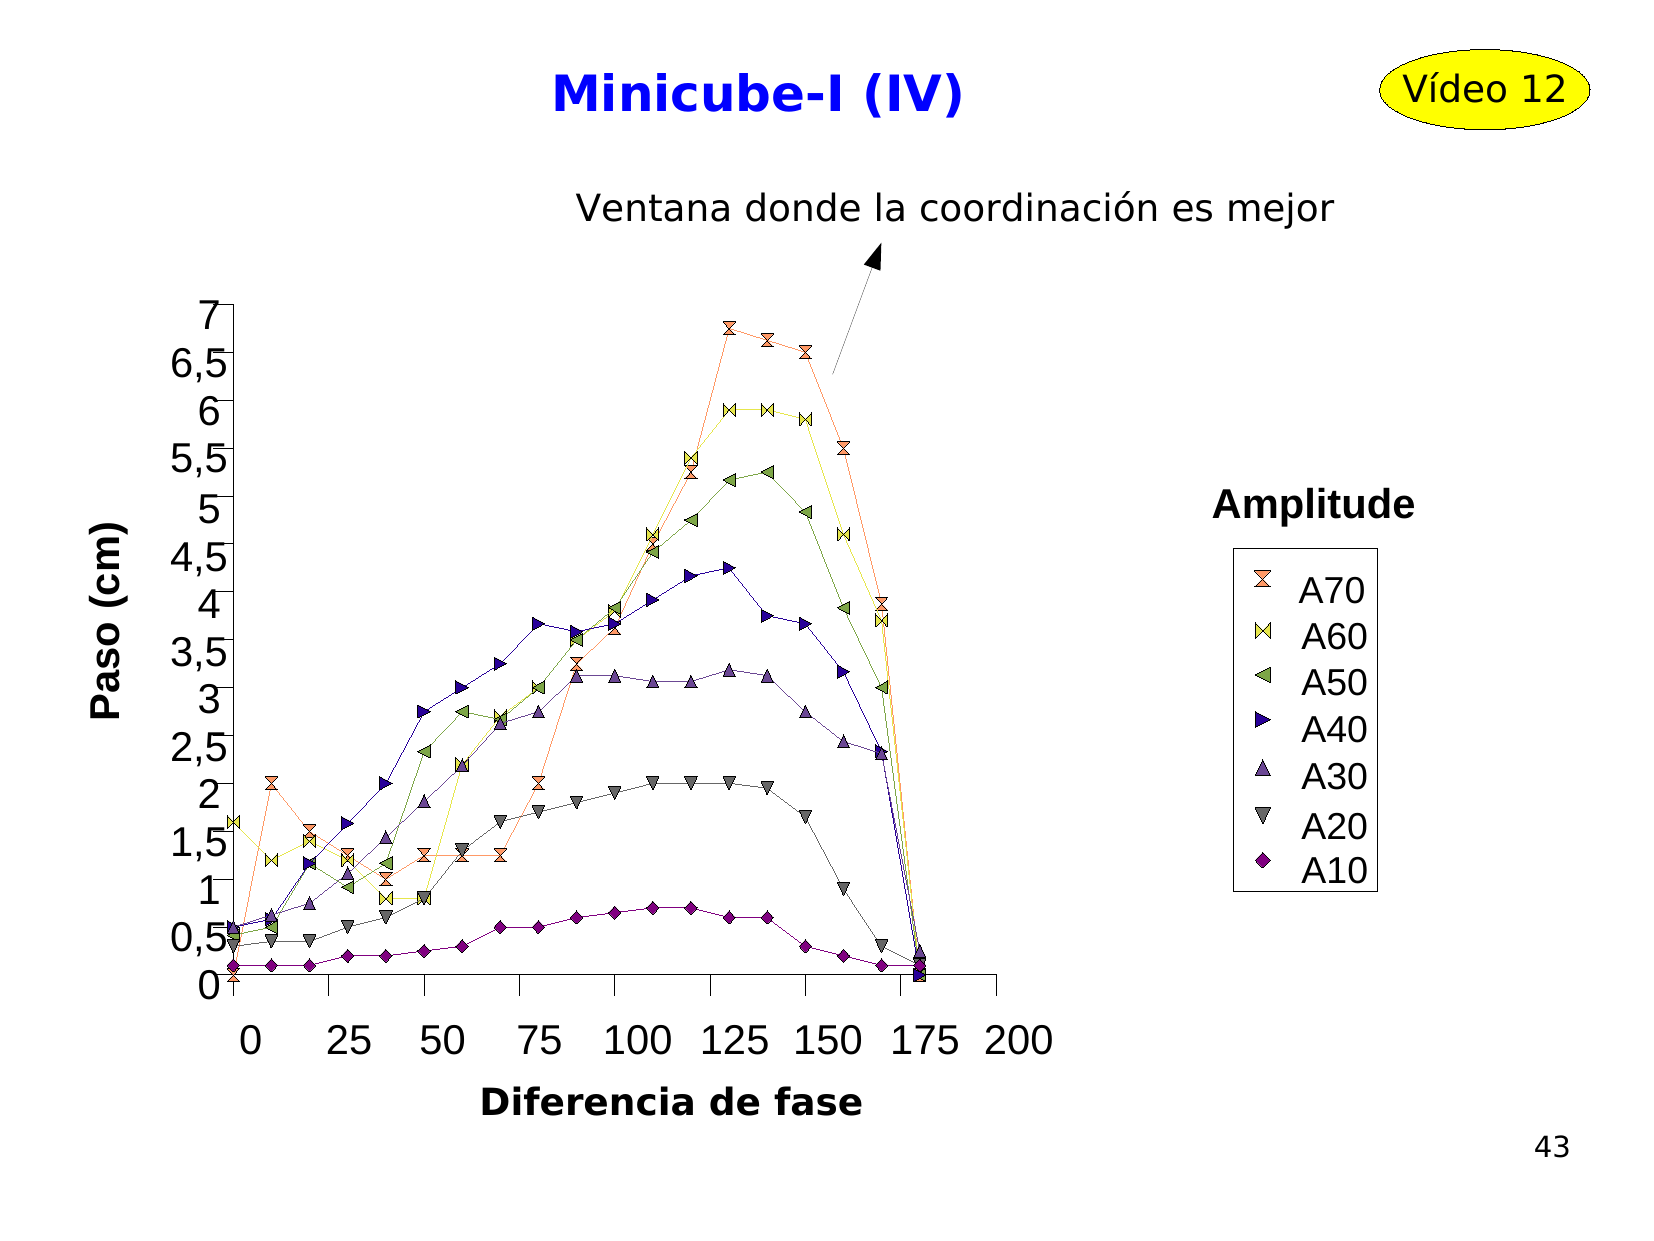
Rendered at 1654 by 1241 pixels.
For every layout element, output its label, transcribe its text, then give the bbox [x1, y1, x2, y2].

text_box 0 [182, 974, 236, 1022]
text_box [875, 597, 888, 611]
text_box 3 [182, 689, 236, 736]
text_box [761, 609, 774, 623]
text_box A10 [1286, 861, 1383, 904]
text_box [799, 810, 812, 824]
text_box 2,5 [155, 716, 243, 784]
text_box [799, 505, 812, 519]
text_box [379, 910, 393, 924]
text_box 6,5 [155, 332, 243, 400]
text_box [875, 958, 888, 972]
text_box A50 [1286, 670, 1383, 716]
text_box 200 [969, 1009, 1069, 1077]
text_box [265, 776, 278, 790]
text_box [837, 949, 850, 963]
text_box Ventana donde la coordinación es mejor [560, 178, 1351, 238]
text_box [761, 781, 774, 795]
text_box [341, 816, 354, 830]
text_box [684, 901, 698, 915]
text_box [455, 939, 469, 953]
text_box [608, 601, 621, 635]
text_box [227, 958, 240, 982]
text_box [723, 663, 736, 677]
text_box [761, 669, 774, 683]
text_box [570, 625, 583, 647]
text_box [837, 734, 850, 748]
text_box [761, 333, 774, 347]
text_box [379, 856, 393, 870]
text_box 25 [311, 1009, 388, 1077]
text_box [723, 473, 736, 487]
text_box [875, 744, 888, 760]
text_box [570, 657, 583, 683]
text_box 7 [182, 284, 236, 352]
text_box [913, 944, 926, 982]
text_box [1255, 711, 1271, 728]
text_box [837, 527, 850, 541]
text_box [379, 830, 393, 844]
text_box [494, 920, 507, 934]
text_box [265, 958, 278, 972]
text_box [341, 920, 354, 934]
text_box [684, 569, 698, 583]
text_box Paso (cm) [73, 406, 143, 737]
text_box [532, 617, 545, 631]
text_box [723, 561, 736, 575]
text_box [227, 920, 240, 953]
text_box Diferencia de fase [464, 1073, 879, 1132]
text_box Amplitude [1196, 472, 1431, 542]
text_box [608, 906, 621, 920]
text_box [417, 891, 431, 905]
text_box [1255, 852, 1271, 868]
text_box 2 [182, 784, 236, 832]
text_box [532, 680, 545, 694]
text_box 6 [182, 400, 236, 447]
text_box [265, 853, 278, 867]
text_box [875, 613, 888, 627]
text_box [532, 705, 545, 718]
text_box [417, 744, 431, 758]
text_box A40 [1286, 716, 1383, 763]
text_box A70 [1284, 561, 1381, 624]
text_box [799, 617, 812, 631]
text_box [417, 705, 431, 718]
text_box 0,5 [155, 906, 243, 974]
text_box [341, 848, 354, 867]
text_box [799, 705, 812, 718]
text_box [303, 896, 316, 910]
text_box [684, 675, 698, 688]
text_box [1583, 75, 1591, 104]
text_box [723, 403, 736, 417]
text_box [646, 527, 659, 559]
text_box 5,5 [155, 427, 243, 495]
text_box 1,5 [155, 811, 243, 879]
text_box [608, 669, 621, 683]
text_box [1413, 119, 1557, 130]
text_box [684, 451, 698, 479]
text_box 5 [182, 495, 236, 546]
text_box [1255, 759, 1271, 776]
text_box [417, 794, 431, 808]
text_box [379, 872, 393, 886]
text_box [303, 824, 316, 848]
text_box 1 [182, 879, 236, 927]
text_box [455, 680, 469, 694]
text_box [1255, 807, 1271, 824]
text_box [799, 412, 812, 426]
text_box [303, 934, 316, 948]
text_box [837, 441, 850, 455]
text_box [341, 949, 354, 963]
text_box [875, 939, 888, 953]
text_box 150 [778, 1009, 875, 1073]
text_box 0 [224, 1009, 278, 1077]
text_box [227, 815, 240, 829]
text_box [684, 776, 698, 790]
text_box [761, 465, 774, 479]
text_box [303, 958, 316, 972]
text_box [646, 593, 659, 607]
text_box [532, 776, 545, 790]
text_box [761, 403, 774, 417]
text_box [494, 848, 507, 862]
text_box [494, 657, 507, 671]
text_box [837, 665, 850, 679]
text_box [570, 796, 583, 809]
text_box Vídeo 12 [1387, 60, 1583, 119]
text_box [799, 345, 812, 359]
text_box [723, 910, 736, 924]
text_box A20 [1286, 810, 1383, 861]
text_box [455, 705, 469, 718]
text_box 175 [875, 1009, 969, 1077]
text_box [646, 675, 659, 688]
text_box [1414, 49, 1556, 60]
text_box 50 [404, 1009, 481, 1077]
text_box [837, 601, 850, 615]
text_box 100 [588, 1009, 685, 1073]
text_box [494, 815, 507, 829]
text_box [646, 901, 659, 915]
text_box [799, 939, 812, 953]
text_box [1255, 667, 1271, 683]
text_box 3,5 [155, 621, 243, 689]
text_box Minicube-I (IV) [536, 57, 981, 131]
text_box [646, 776, 659, 790]
text_box 4 [182, 594, 236, 641]
text_box [341, 866, 354, 894]
text_box [379, 891, 393, 905]
text_box 75 [501, 1009, 578, 1073]
text_box [723, 321, 736, 335]
text_box 4,5 [155, 526, 243, 594]
text_box [723, 776, 736, 790]
text_box [1255, 622, 1271, 639]
text_box [875, 680, 888, 694]
text_box 125 [685, 1009, 778, 1073]
text_box [494, 709, 507, 730]
text_box [837, 882, 850, 896]
text_box [570, 910, 583, 924]
text_box [417, 944, 431, 958]
text_box [1379, 74, 1387, 105]
text_box [684, 513, 698, 527]
text_box [265, 908, 278, 948]
text_box [455, 757, 469, 772]
text_box A30 [1286, 763, 1383, 810]
text_box [1254, 570, 1271, 587]
text_box [608, 786, 621, 800]
text_box [455, 843, 469, 862]
text_box [379, 776, 393, 790]
text_box [761, 910, 774, 924]
text_box [417, 848, 431, 862]
text_box [532, 805, 545, 819]
text_box [532, 920, 545, 934]
text_box A60 [1286, 608, 1383, 670]
text_box [303, 856, 316, 870]
text_box [379, 949, 393, 963]
